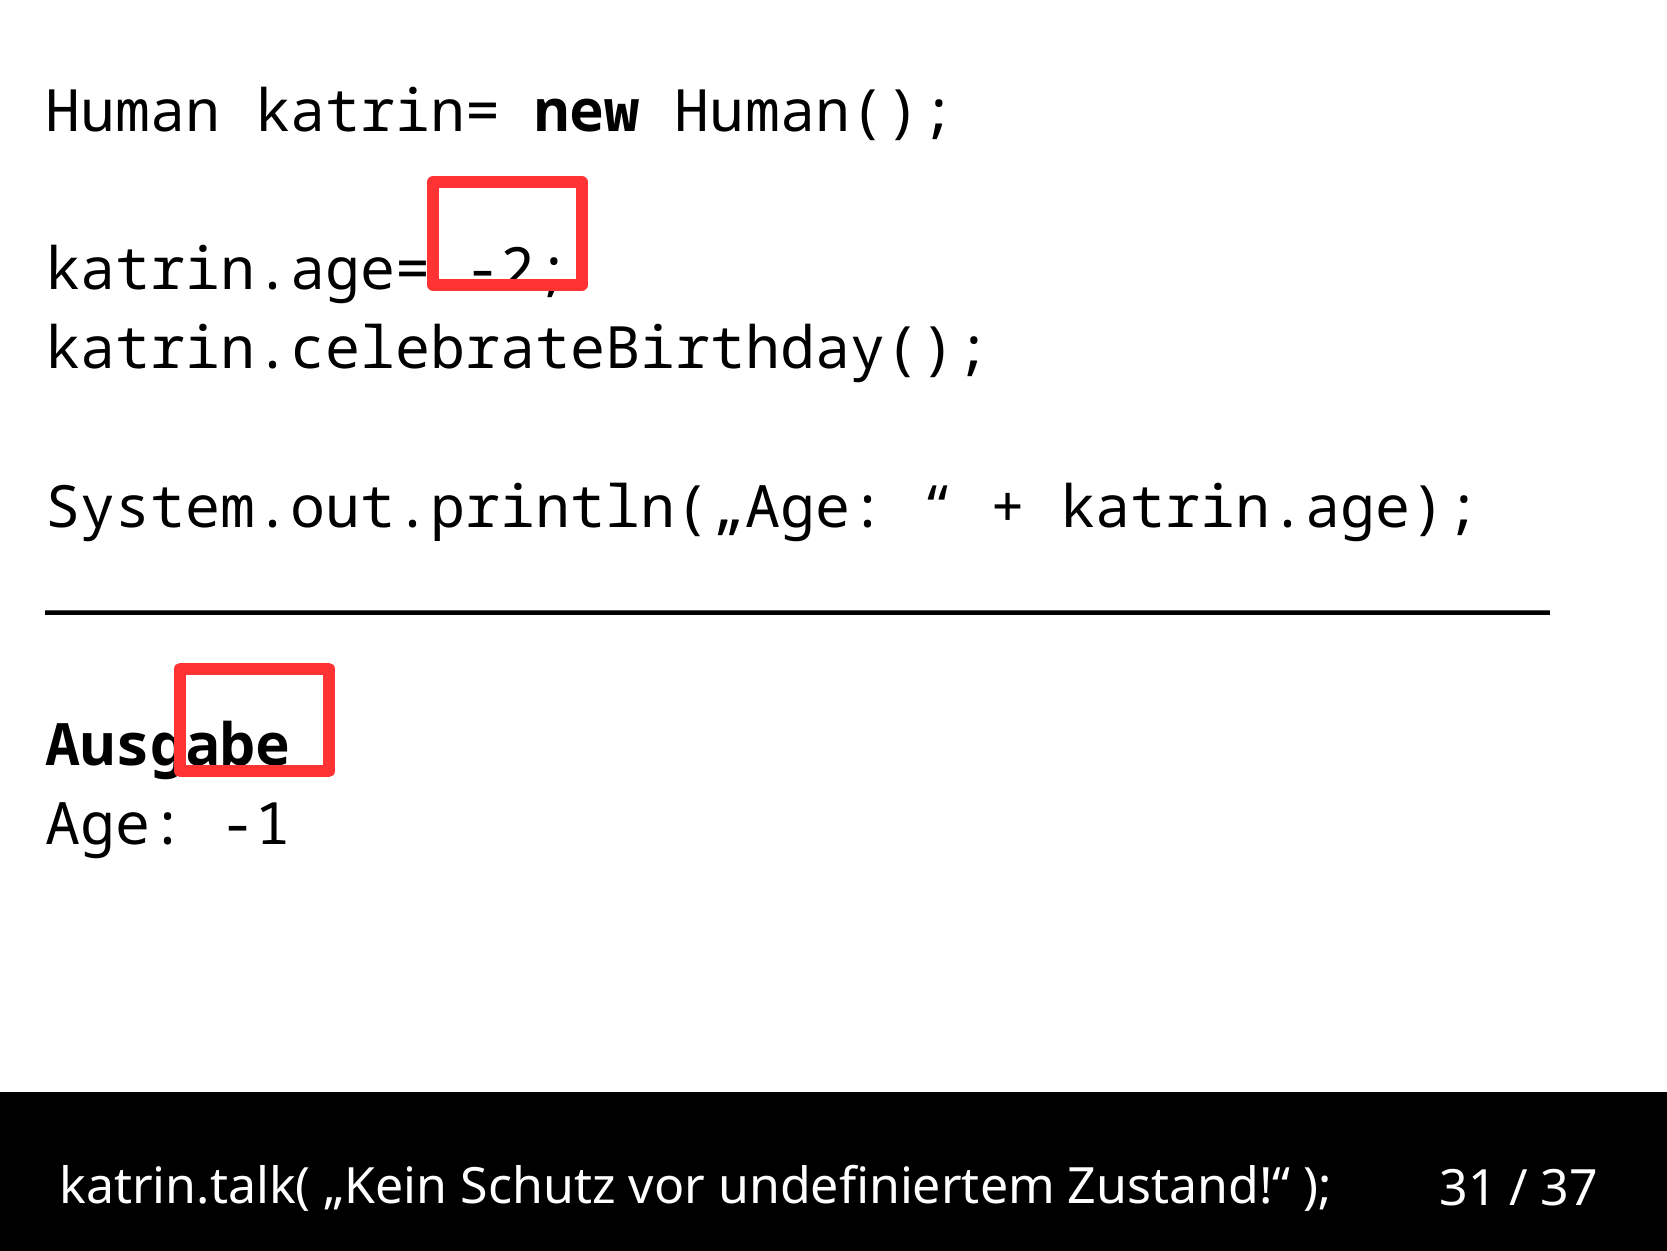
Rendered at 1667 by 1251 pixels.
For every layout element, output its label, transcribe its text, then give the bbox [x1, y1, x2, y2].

text_box katrin.talk( „Kein Schutz vor undefiniertem Zustand!“ ); [44, 1142, 1550, 1226]
text_box Human katrin= new Human(); katrin.age= -2; katrin.celebrateBirthday(); System.out.println(„Age: “ + katrin.age); ___________________________________________ Ausgabe Age: -1 [38, 68, 1587, 1078]
